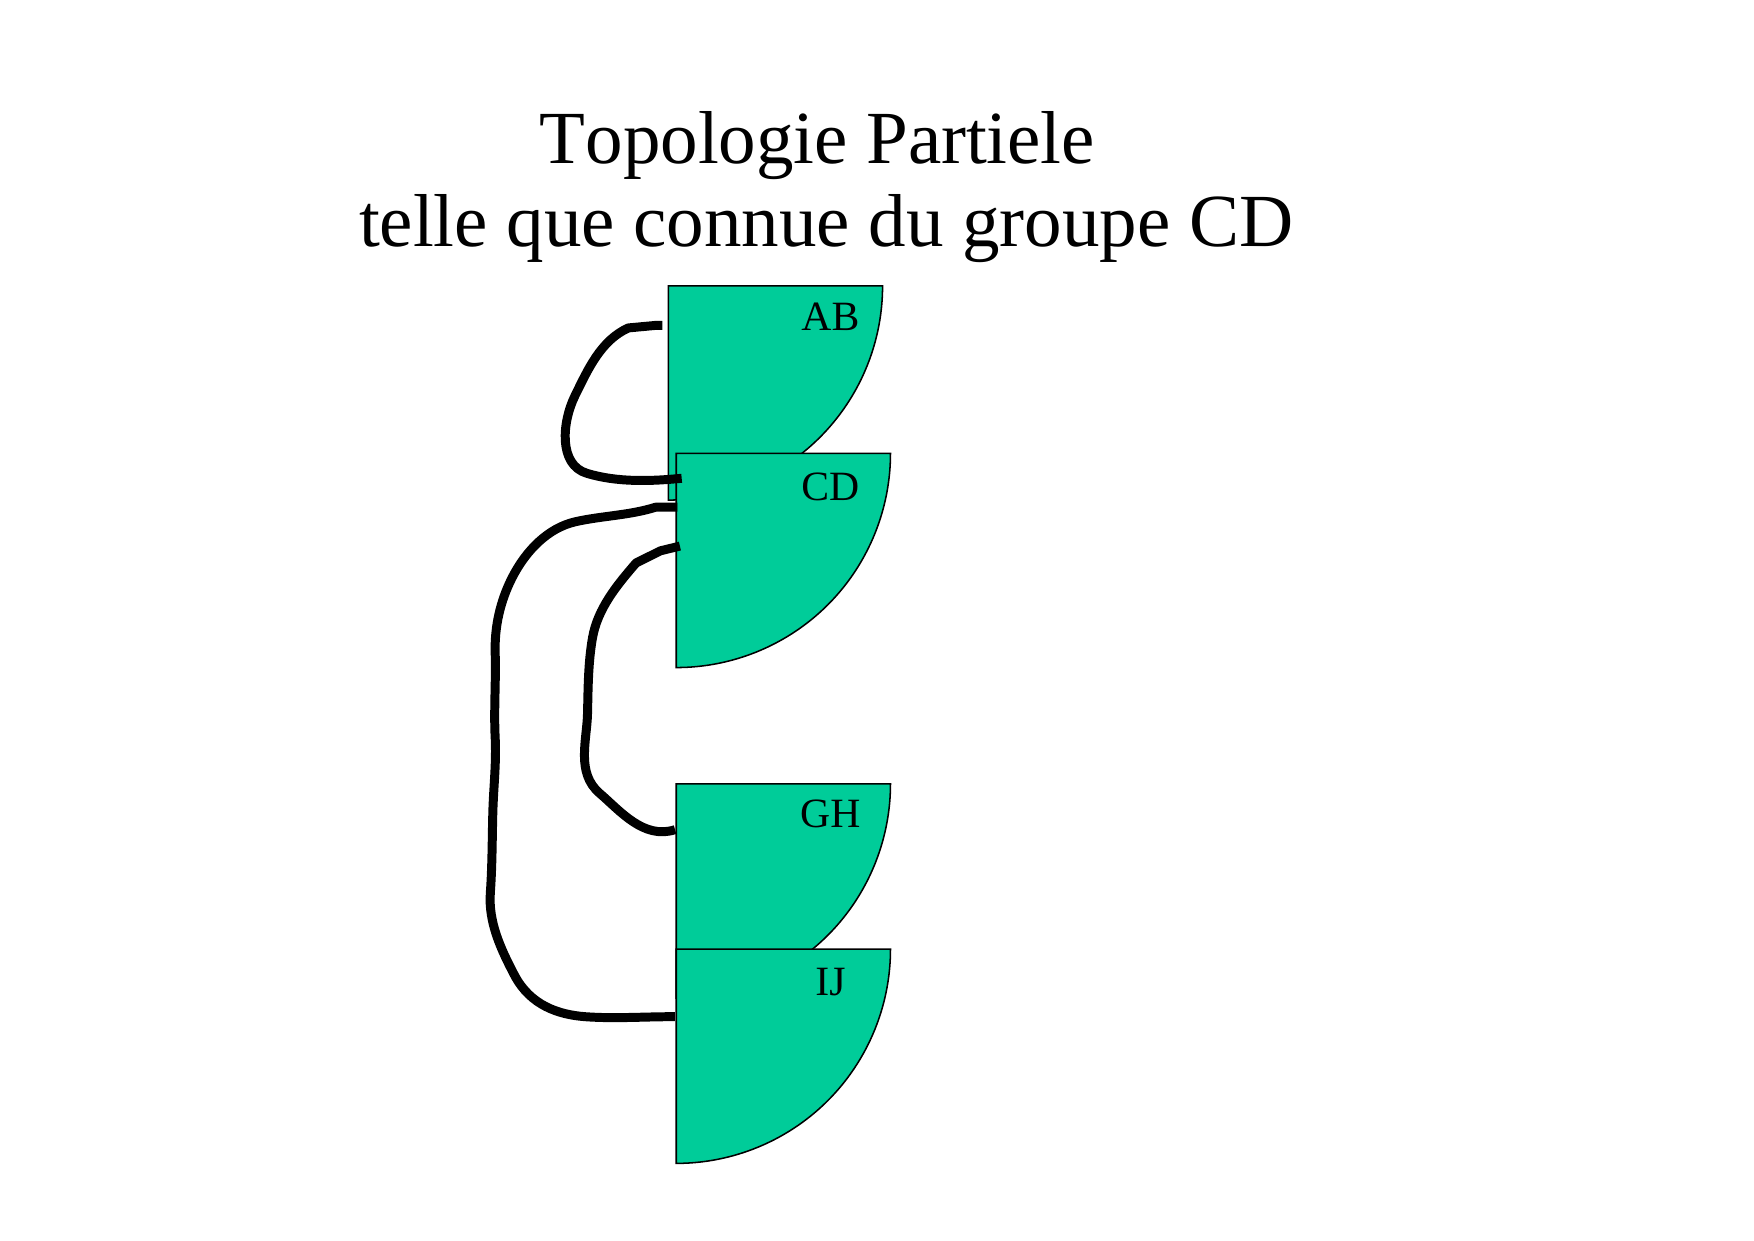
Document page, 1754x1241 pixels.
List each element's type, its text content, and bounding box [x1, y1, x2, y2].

text_box IJ [776, 950, 885, 1012]
text_box AB [776, 285, 885, 348]
text_box CD [776, 455, 885, 518]
text_box GH [776, 782, 885, 845]
text_box Topologie Partiele telle que connue du groupe CD [123, 88, 1530, 271]
